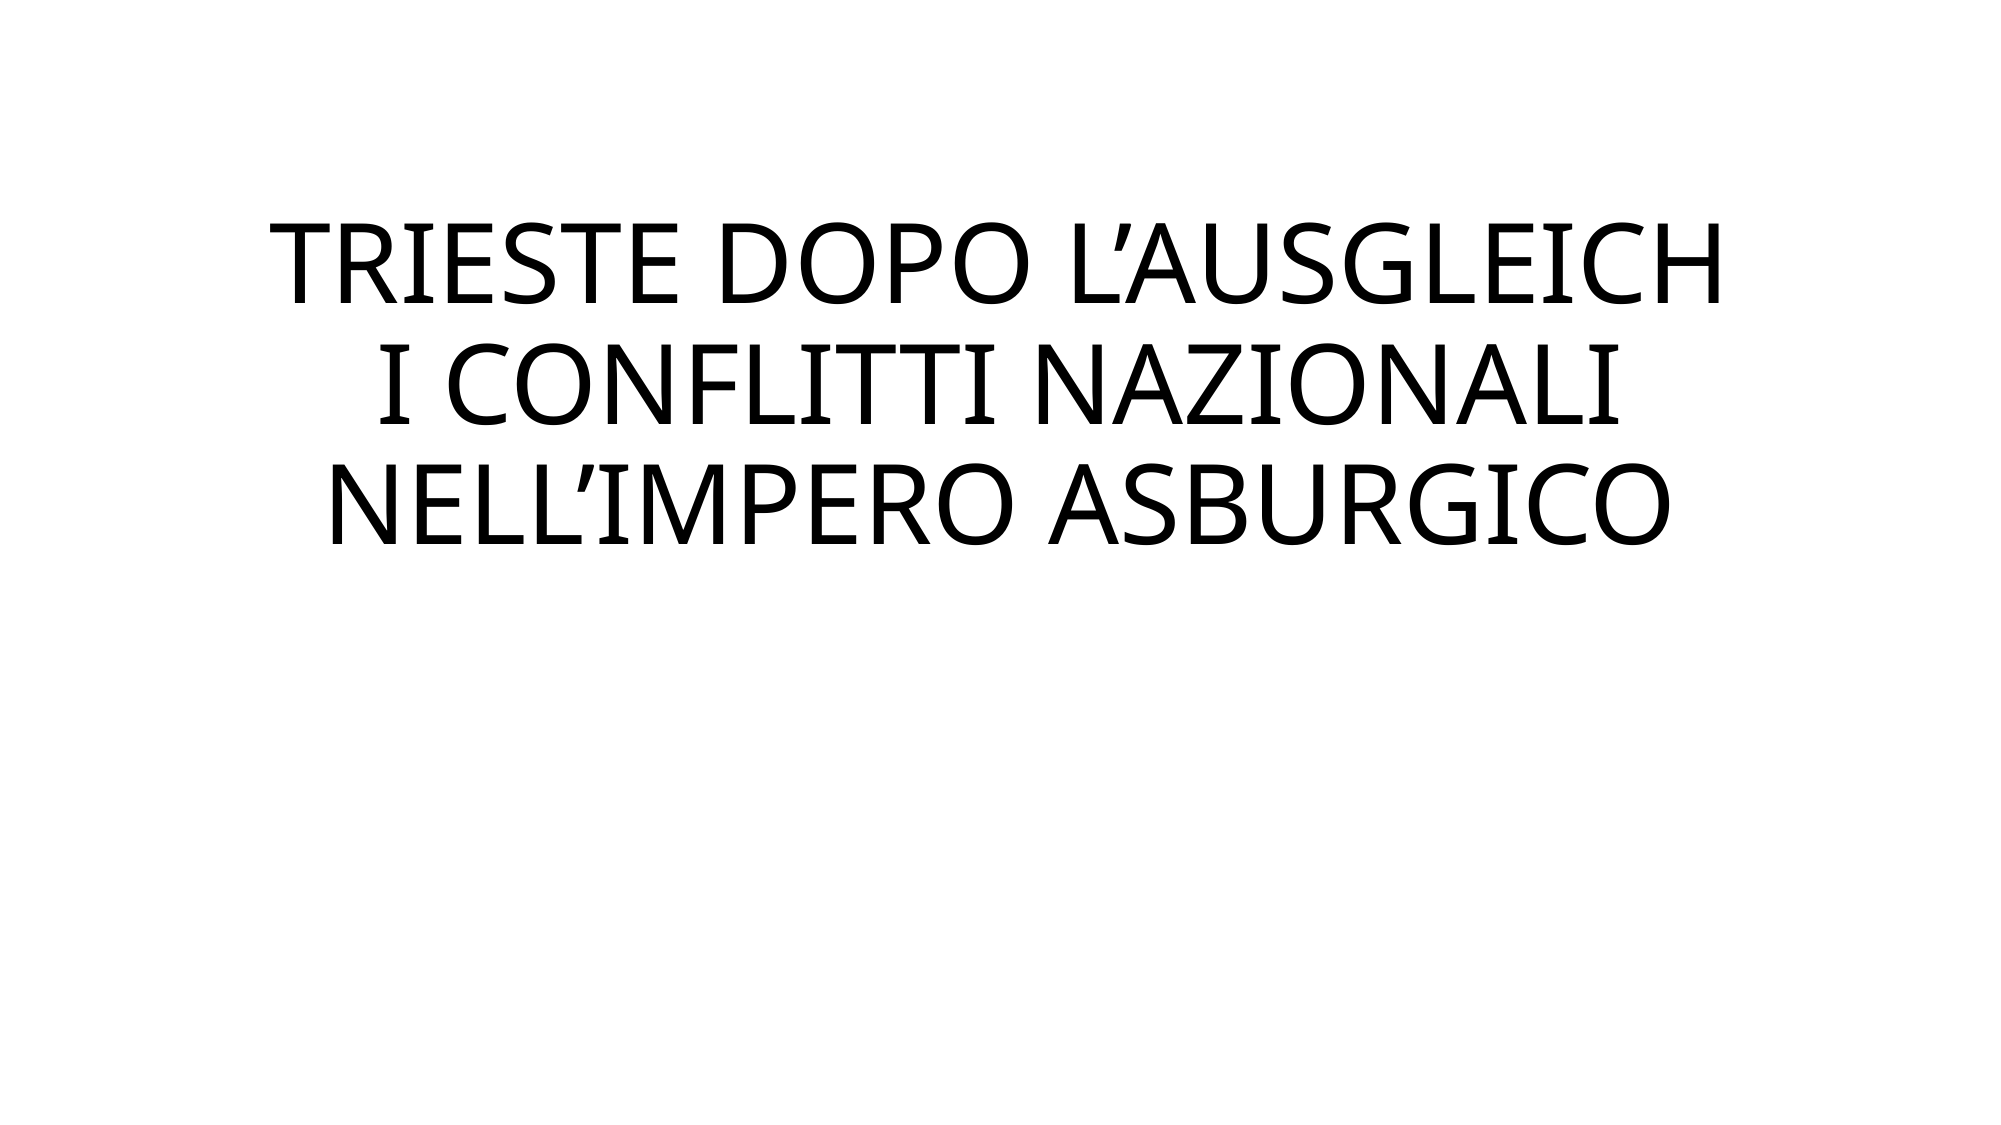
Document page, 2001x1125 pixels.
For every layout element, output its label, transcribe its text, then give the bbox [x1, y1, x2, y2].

title TRIESTE DOPO L’AUSGLEICH I CONFLITTI NAZIONALI NELL’IMPERO ASBURGICO [249, 184, 1750, 576]
